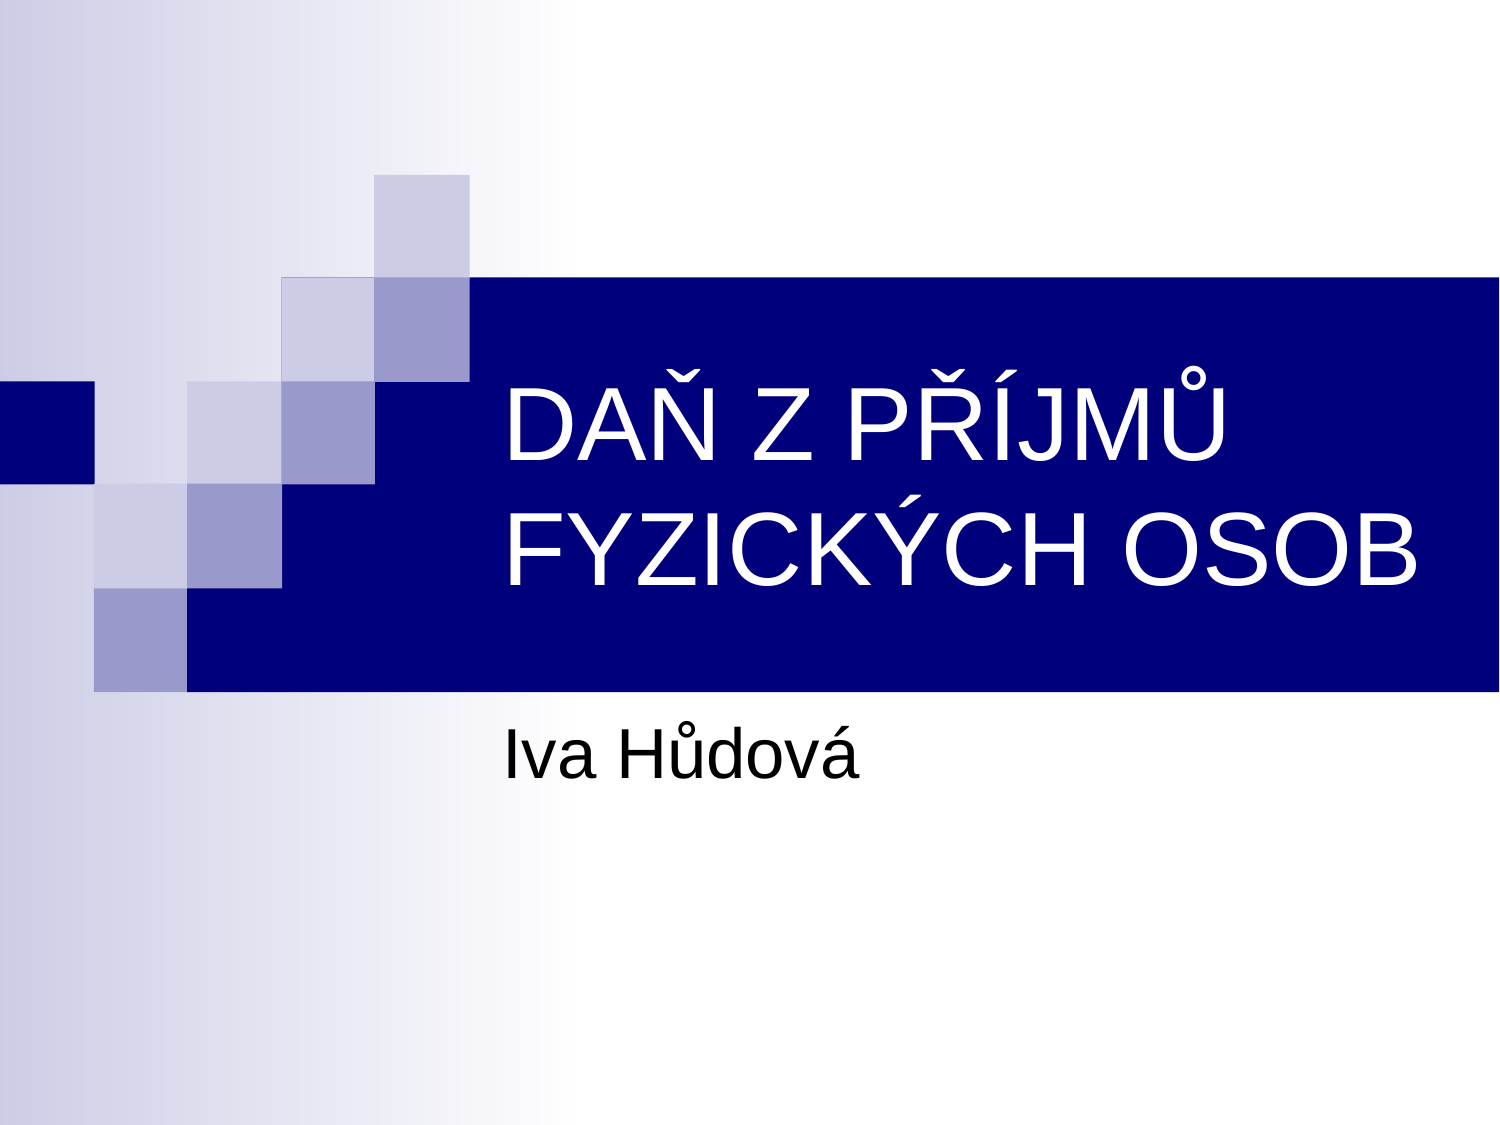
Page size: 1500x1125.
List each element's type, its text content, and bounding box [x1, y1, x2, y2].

title DAŇ Z PŘÍJMŮ FYZICKÝCH OSOB [487, 299, 1476, 663]
subtitle Iva Hůdová [487, 699, 1476, 988]
